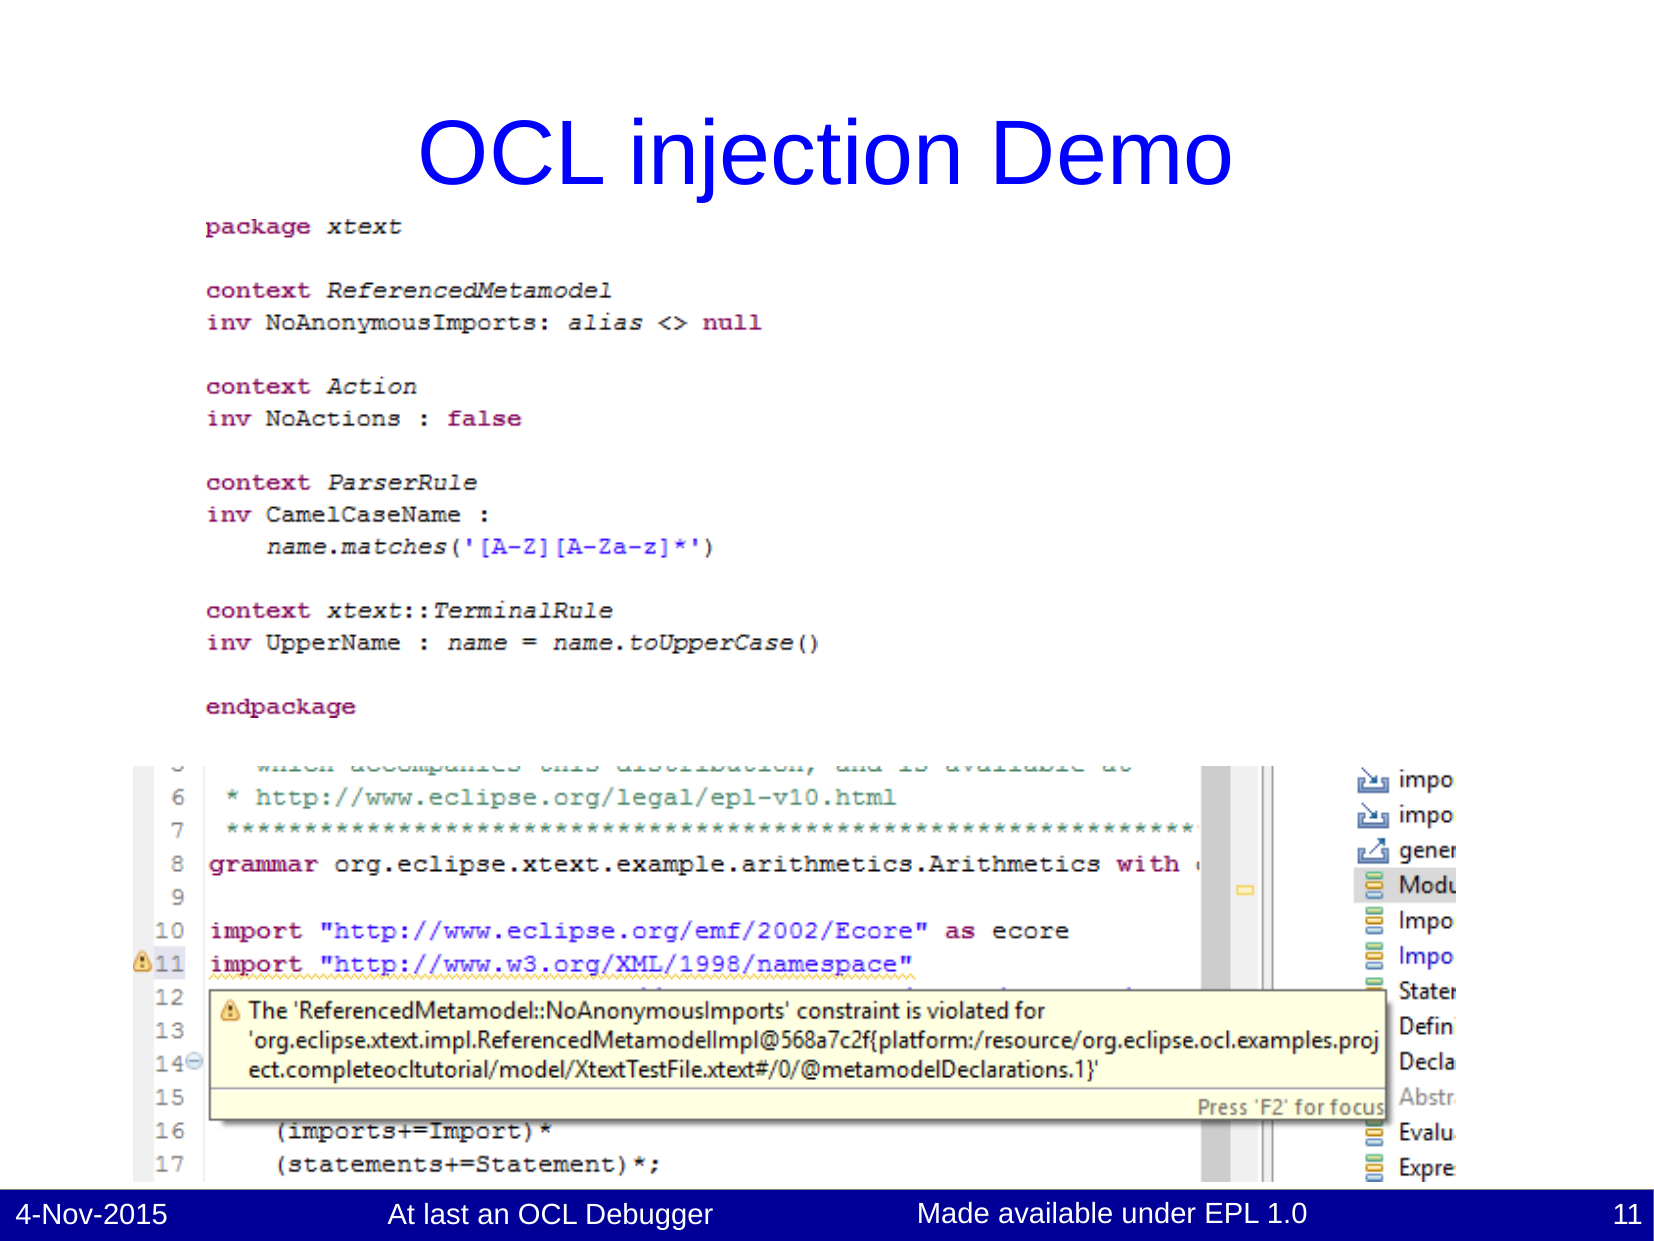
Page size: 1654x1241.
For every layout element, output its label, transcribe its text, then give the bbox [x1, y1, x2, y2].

picture [206, 219, 818, 718]
title OCL injection Demo [82, 49, 1571, 257]
picture [133, 766, 1456, 1182]
